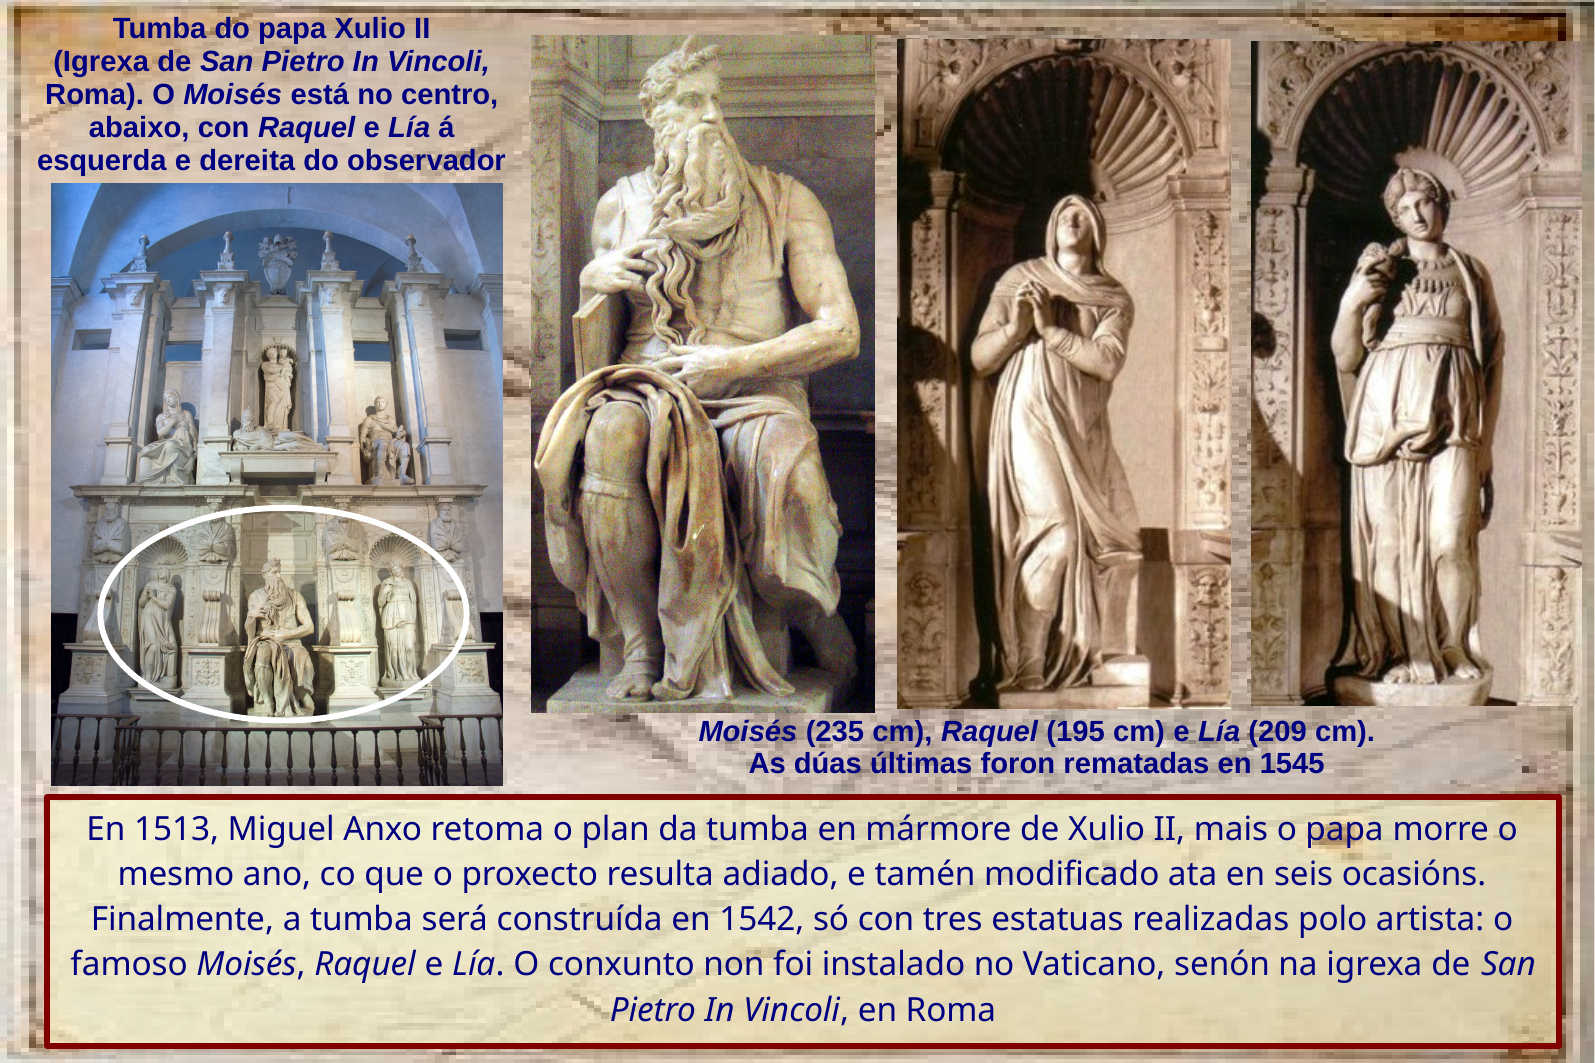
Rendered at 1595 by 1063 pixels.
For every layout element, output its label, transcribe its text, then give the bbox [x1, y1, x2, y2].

text_box Moisés (235 cm), Raquel (195 cm) e Lía (209 cm). As dúas últimas foron rematadas en 1545 [683, 707, 1406, 788]
text_box [100, 507, 467, 721]
picture [0, 0, 1595, 1063]
text_box En 1513, Miguel Anxo retoma o plan da tumba en mármore de Xulio II, mais o papa morre o mesmo ano, co que o proxecto resulta adiado, e tamén modificado ata en seis ocasións. Finalmente, a tumba será construída en 1542, só con tres estatuas realizadas polo artista: o famoso Moisés, Raquel e Lía. O conxunto non foi instalado no Vaticano, senón na igrexa de San Pietro In Vincoli, en Roma [47, 797, 1560, 1046]
text_box Tumba do papa Xulio II (Igrexa de San Pietro In Vincoli, Roma). O Moisés está no centro, abaixo, con Raquel e Lía á esquerda e dereita do observador [22, 4, 532, 184]
